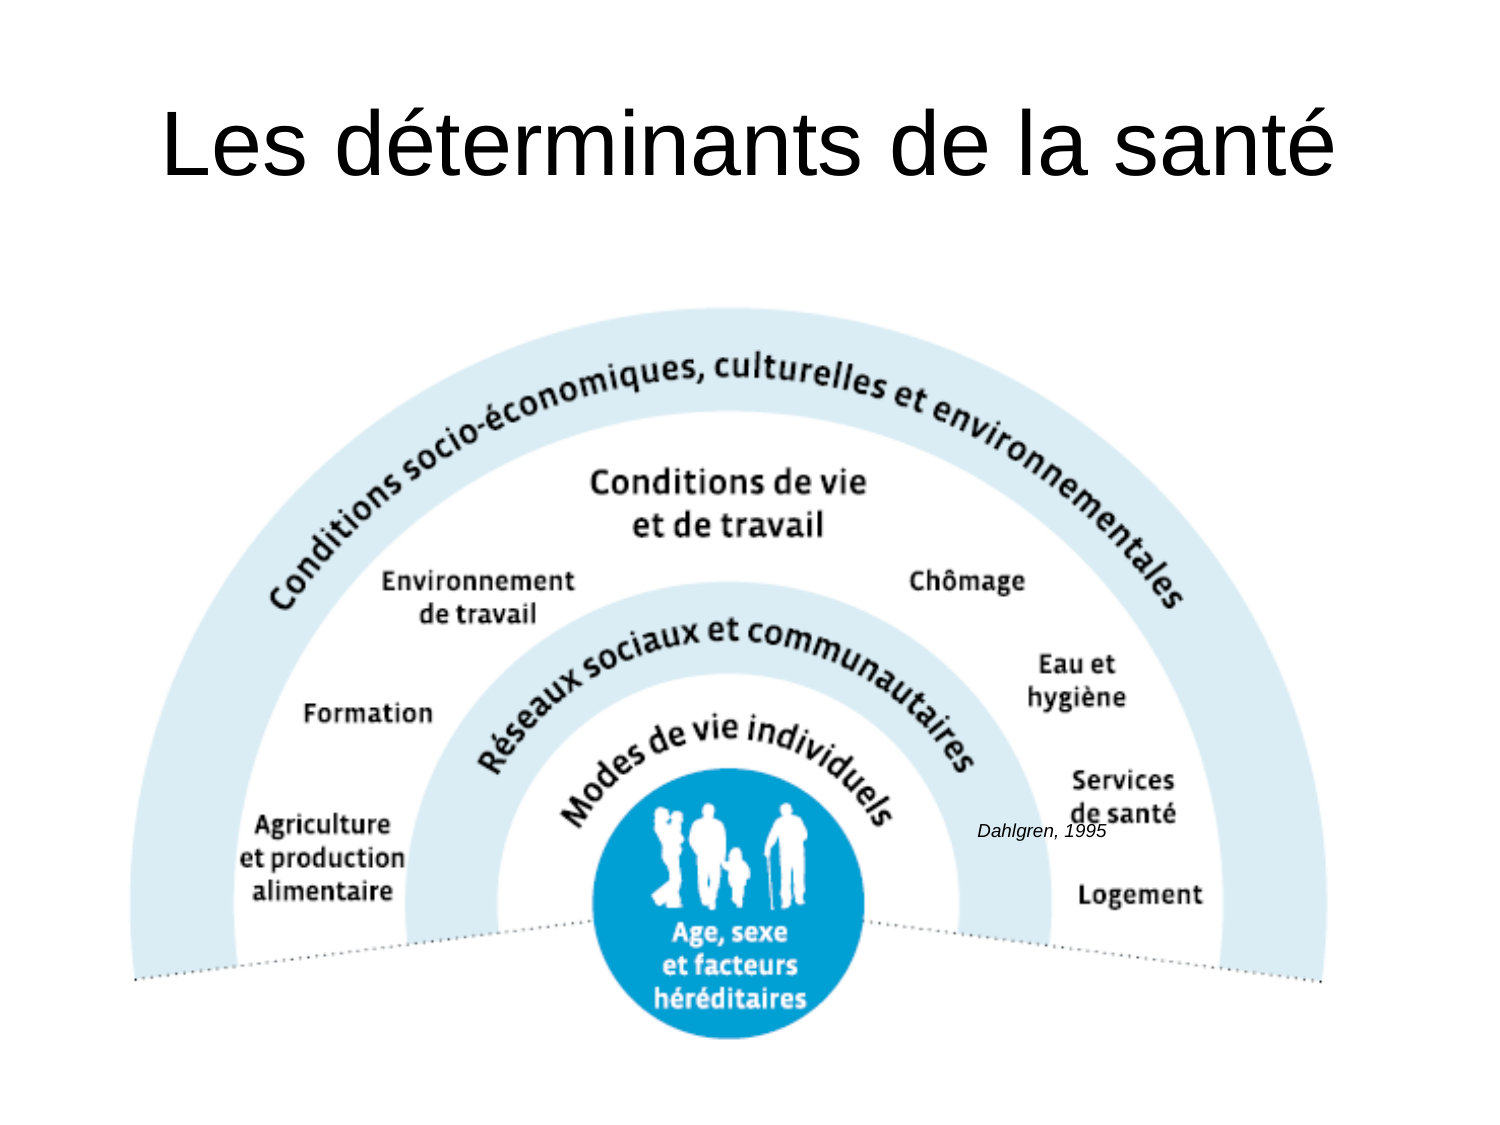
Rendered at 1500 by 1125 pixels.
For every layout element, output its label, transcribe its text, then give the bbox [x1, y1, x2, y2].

text_box Les déterminants de la santé [75, 45, 1426, 233]
picture [64, 267, 1377, 1049]
text_box Dahlgren, 1995 [962, 810, 1141, 847]
